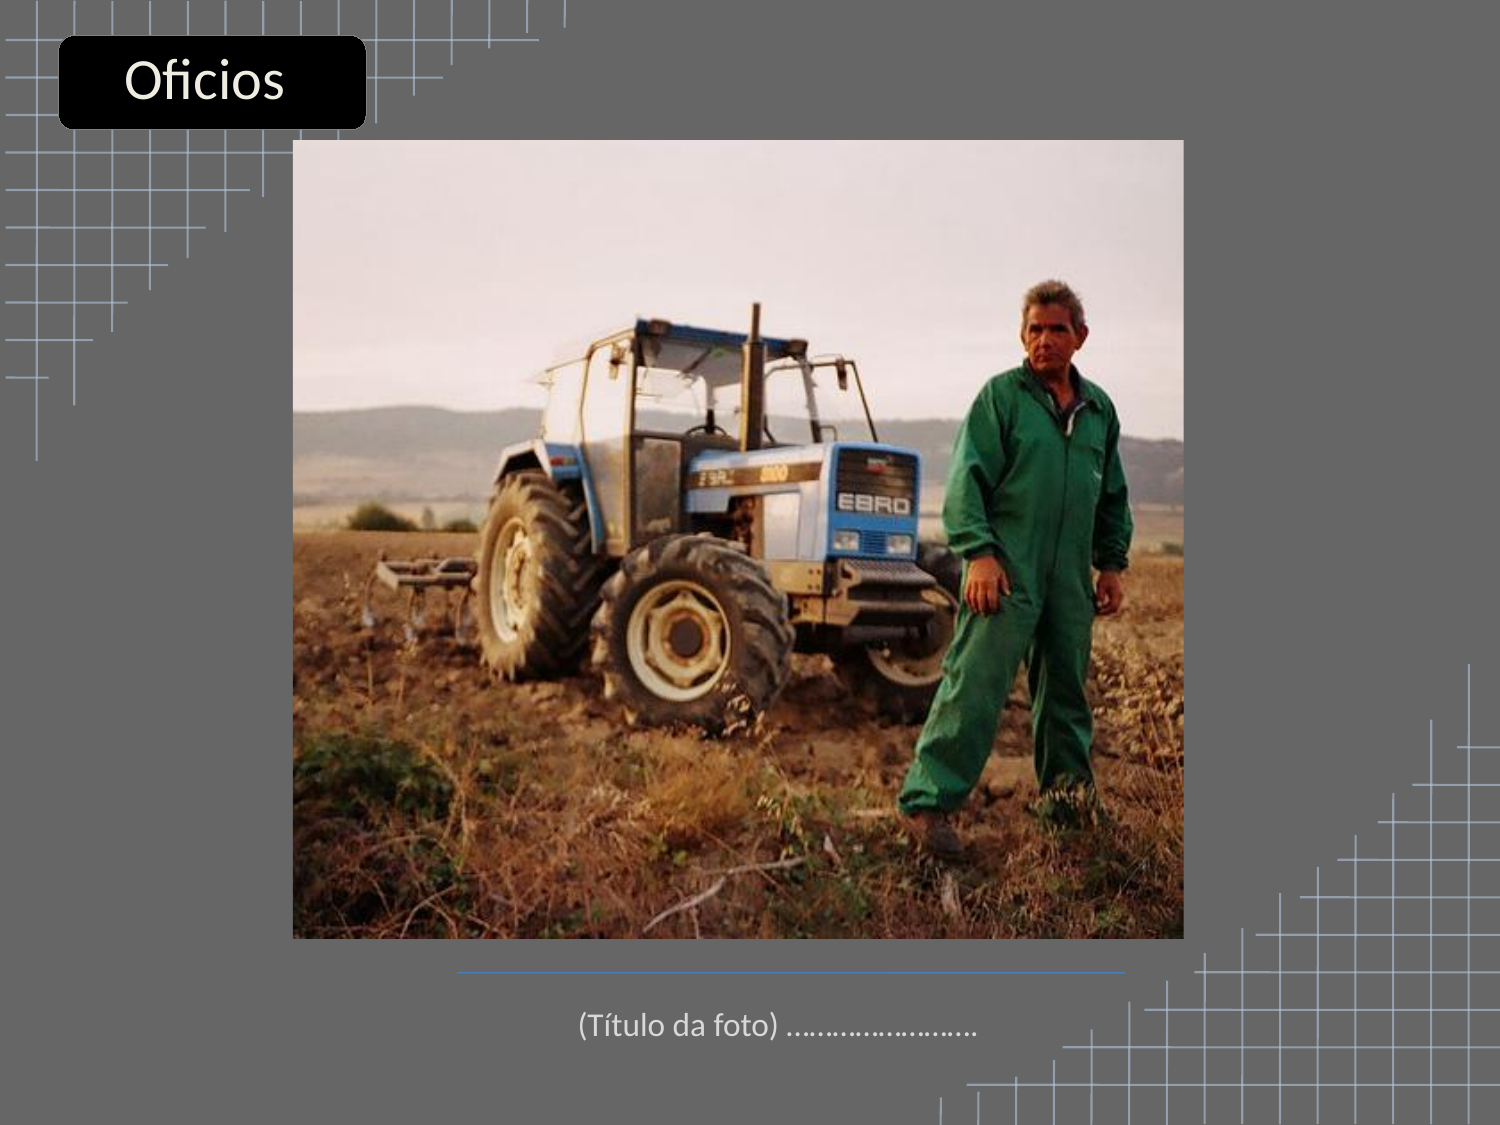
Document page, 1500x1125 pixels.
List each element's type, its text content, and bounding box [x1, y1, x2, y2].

title Oficios [58, 23, 352, 129]
text_box (Título da foto) ……………………. [562, 996, 996, 1052]
text_box [292, 140, 1184, 939]
text_box [69, 35, 367, 130]
